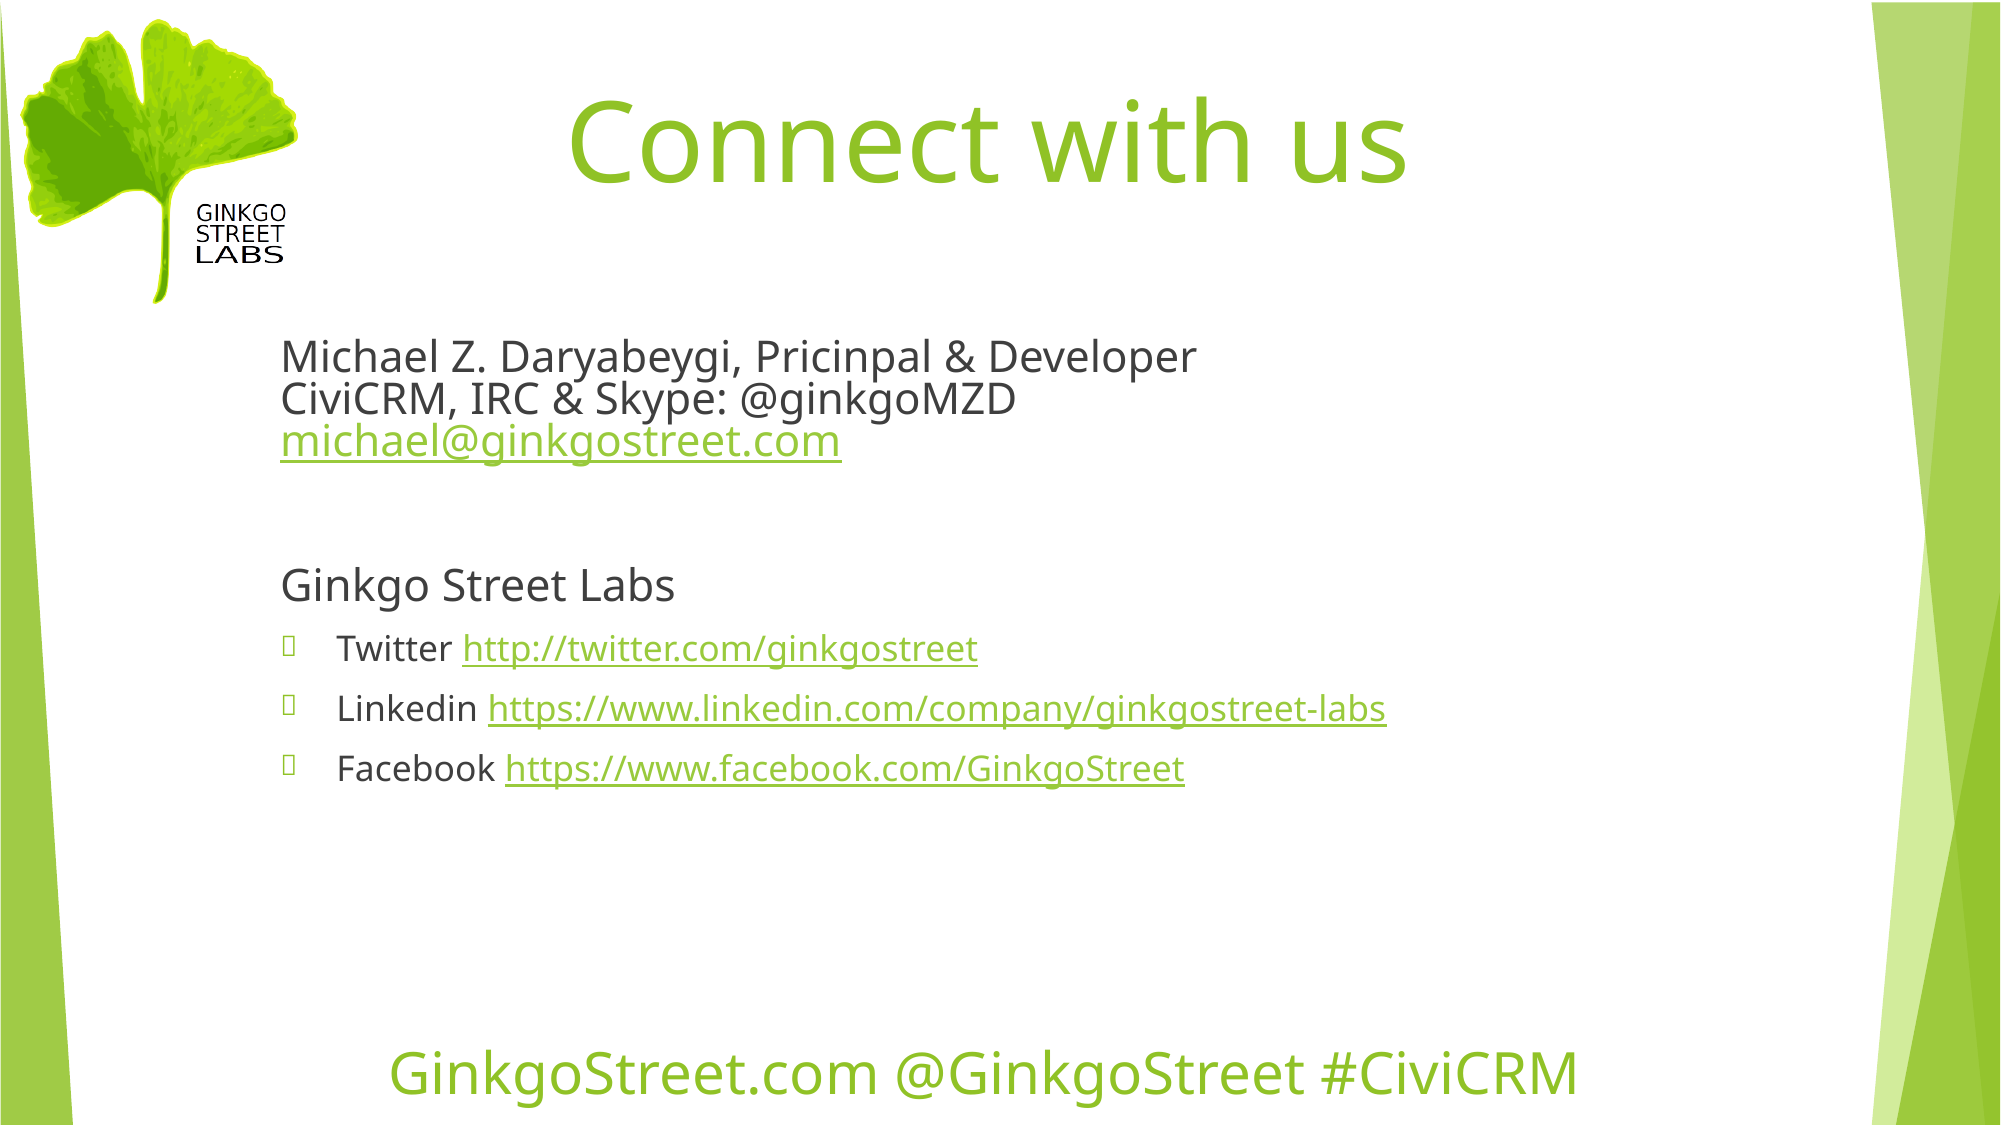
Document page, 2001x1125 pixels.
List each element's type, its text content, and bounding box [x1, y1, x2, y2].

picture [20, 19, 298, 304]
list Michael Z. Daryabeygi, Pricinpal & Developer CiviCRM, IRC & Skype: @ginkgoMZD michael@ginkgostreet.com Ginkgo Street Labs Twitter http://twitter.com/ginkgostreet Linkedin https://www.linkedin.com/company/ginkgostreet-labs Facebook https://www.facebook.com/GinkgoStreet [265, 279, 1800, 917]
title Connect with us [342, 62, 1634, 279]
